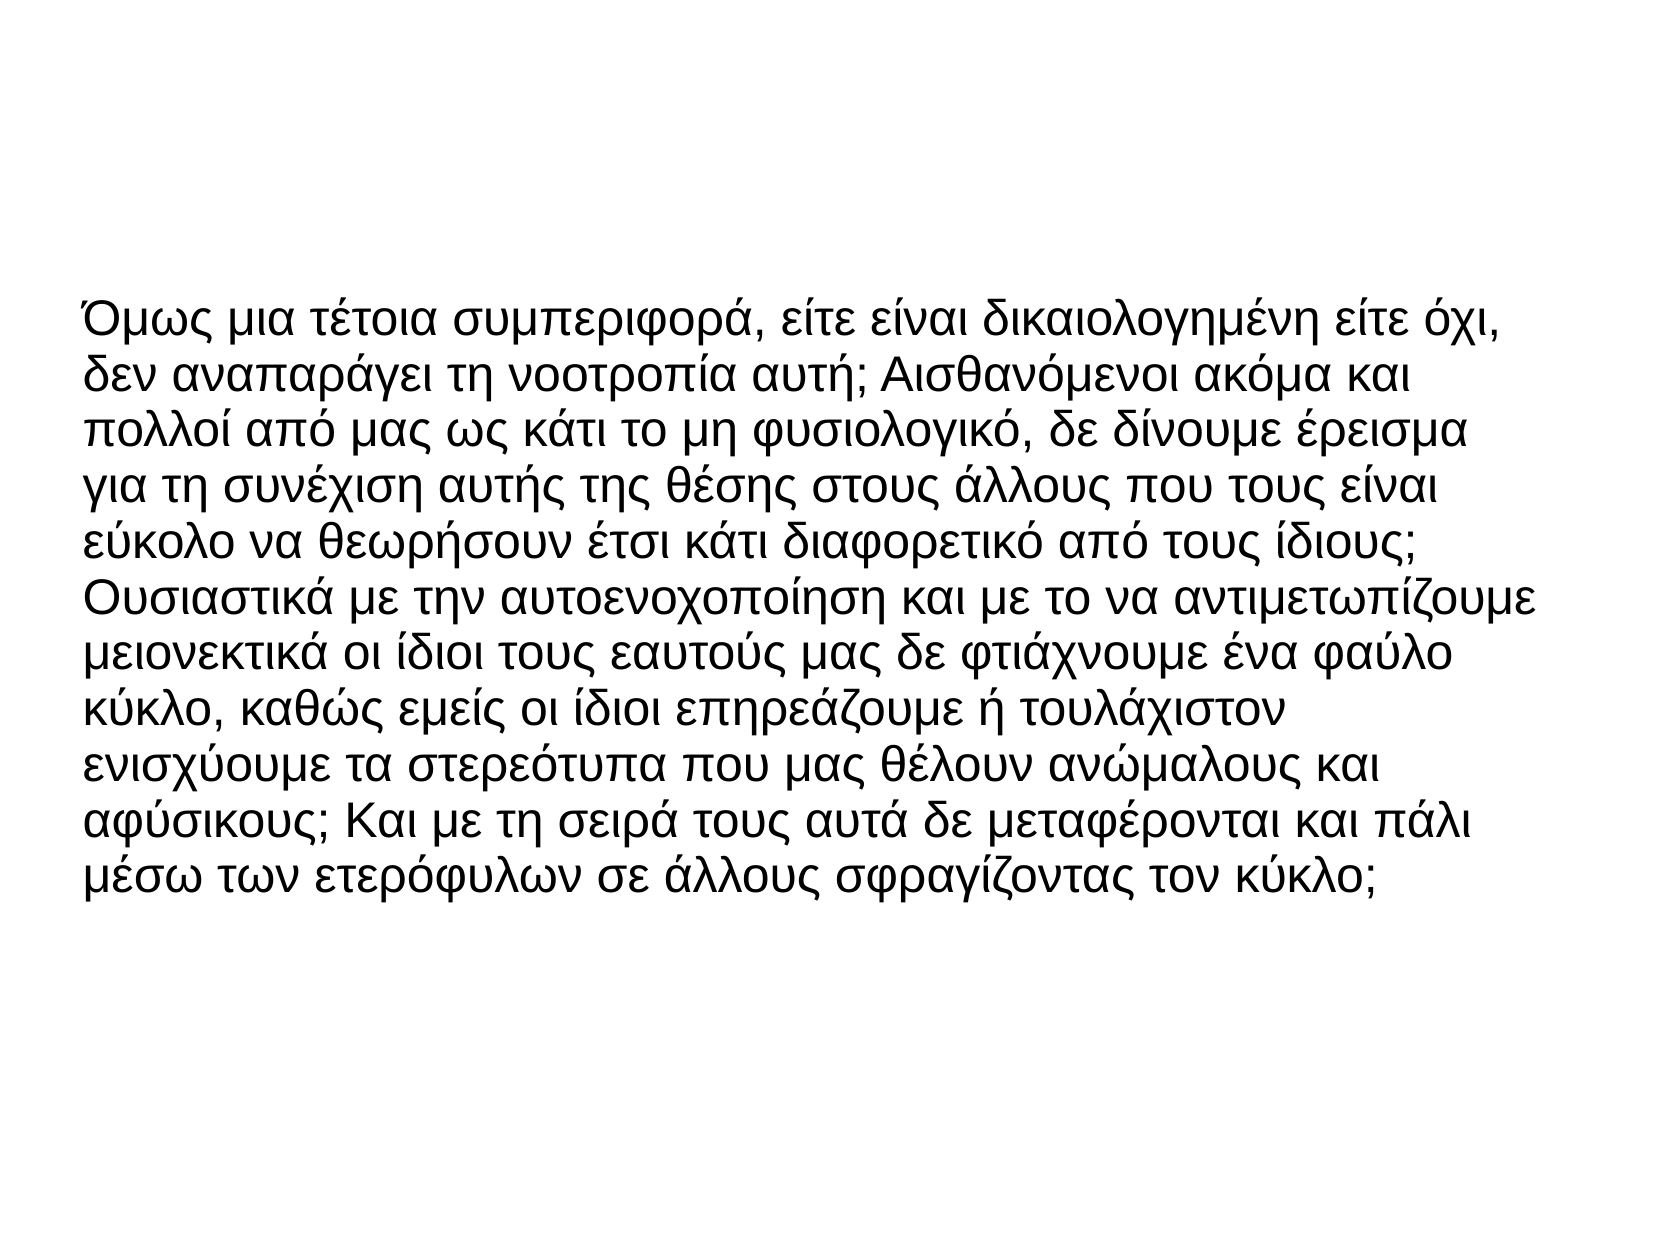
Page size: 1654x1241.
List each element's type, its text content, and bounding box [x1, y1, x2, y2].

list Όμως μια τέτοια συμπεριφορά, είτε είναι δικαιολογημένη είτε όχι, δεν αναπαράγει τη νοοτροπία αυτή; Αισθανόμενοι ακόμα και πολλοί από μας ως κάτι το μη φυσιολογικό, δε δίνουμε έρεισμα για τη συνέχιση αυτής της θέσης στους άλλους που τους είναι εύκολο να θεωρήσουν έτσι κάτι διαφορετικό από τους ίδιους; Ουσιαστικά με την αυτοενοχοποίηση και με το να αντιμετωπίζουμε μειονεκτικά οι ίδιοι τους εαυτούς μας δε φτιάχνουμε ένα φαύλο κύκλο, καθώς εμείς οι ίδιοι επηρεάζουμε ή τουλάχιστον ενισχύουμε τα στερεότυπα που μας θέλουν ανώμαλους και αφύσικους; Και με τη σειρά τους αυτά δε μεταφέρονται και πάλι μέσω των ετερόφυλων σε άλλους σφραγίζοντας τον κύκλο; [82, 290, 1538, 1010]
